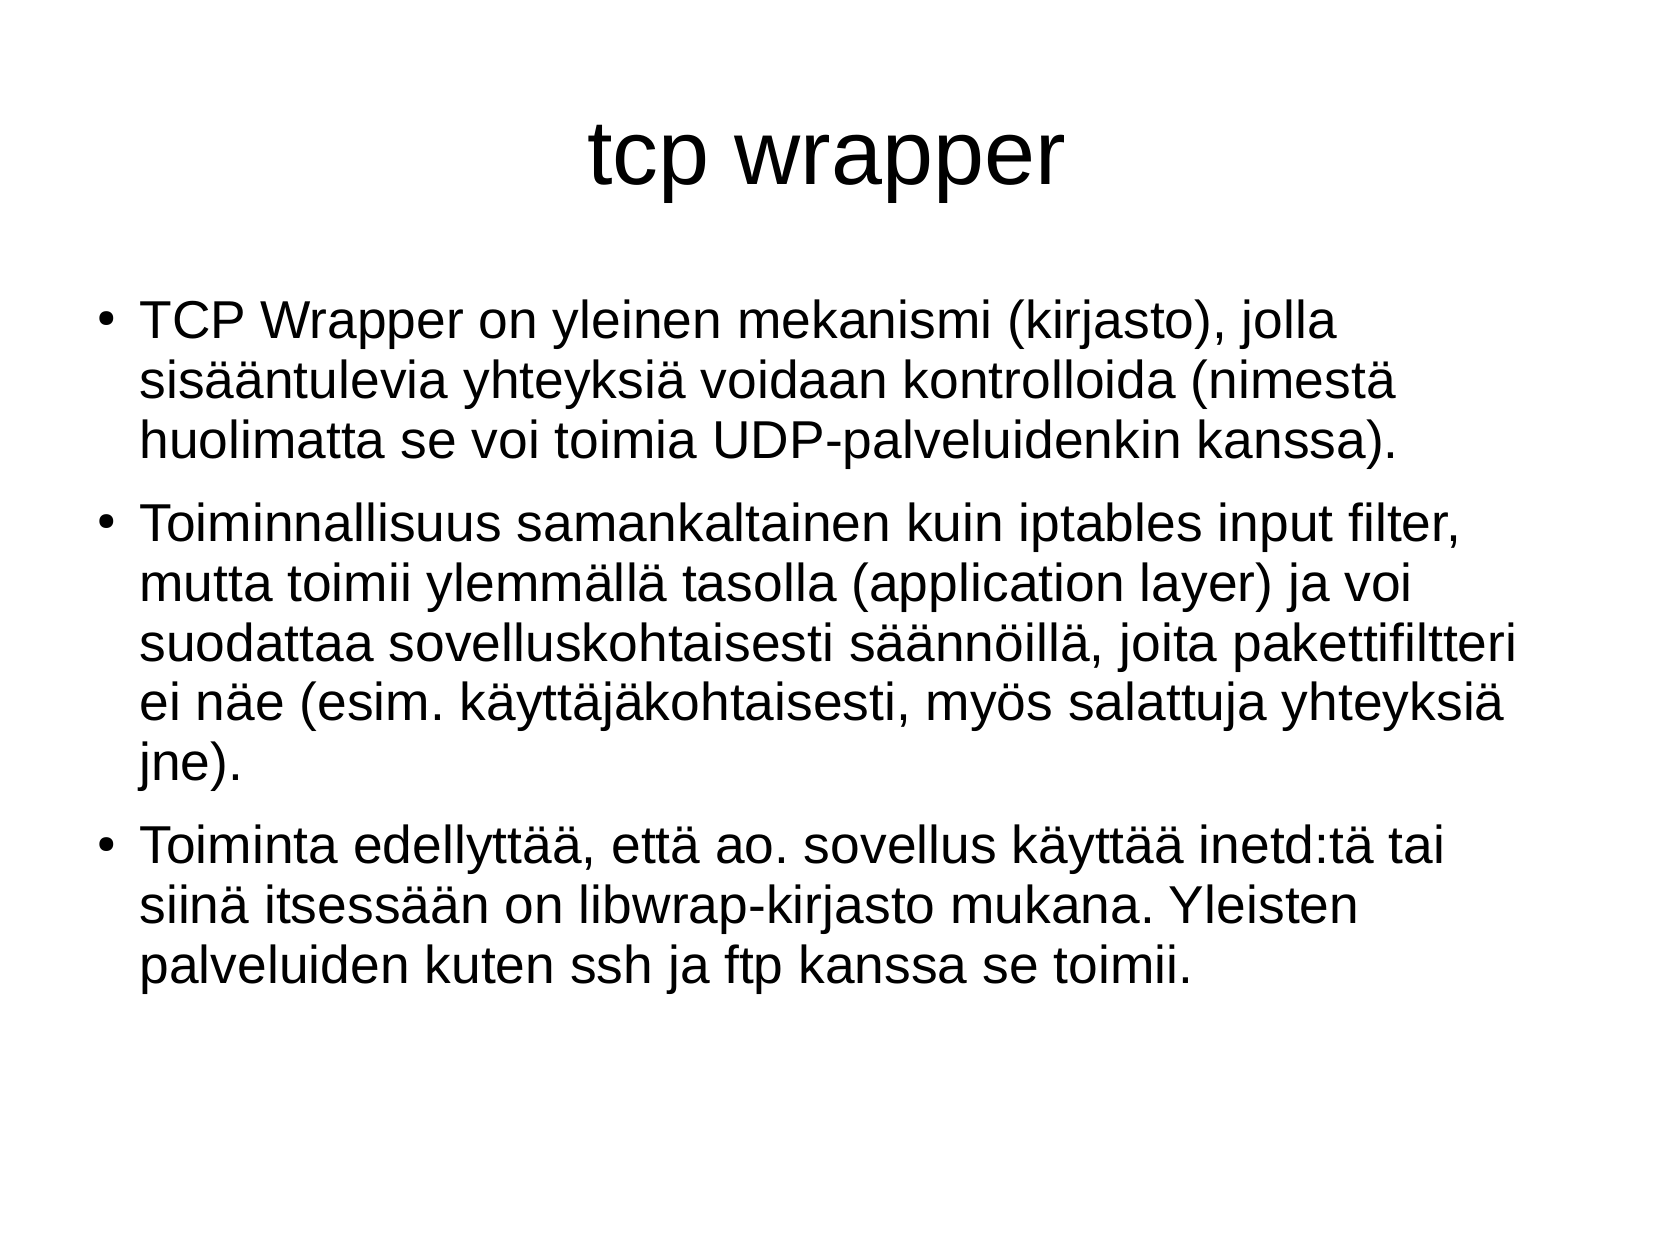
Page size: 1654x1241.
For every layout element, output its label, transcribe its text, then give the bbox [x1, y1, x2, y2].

title tcp wrapper [82, 49, 1571, 257]
list TCP Wrapper on yleinen mekanismi (kirjasto), jolla sisääntulevia yhteyksiä voidaan kontrolloida (nimestä huolimatta se voi toimia UDP-palveluidenkin kanssa). Toiminnallisuus samankaltainen kuin iptables input filter, mutta toimii ylemmällä tasolla (application layer) ja voi suodattaa sovelluskohtaisesti säännöillä, joita pakettifiltteri ei näe (esim. käyttäjäkohtaisesti, myös salattuja yhteyksiä jne). Toiminta edellyttää, että ao. sovellus käyttää inetd:tä tai siinä itsessään on libwrap-kirjasto mukana. Yleisten palveluiden kuten ssh ja ftp kanssa se toimii. [82, 290, 1571, 1010]
